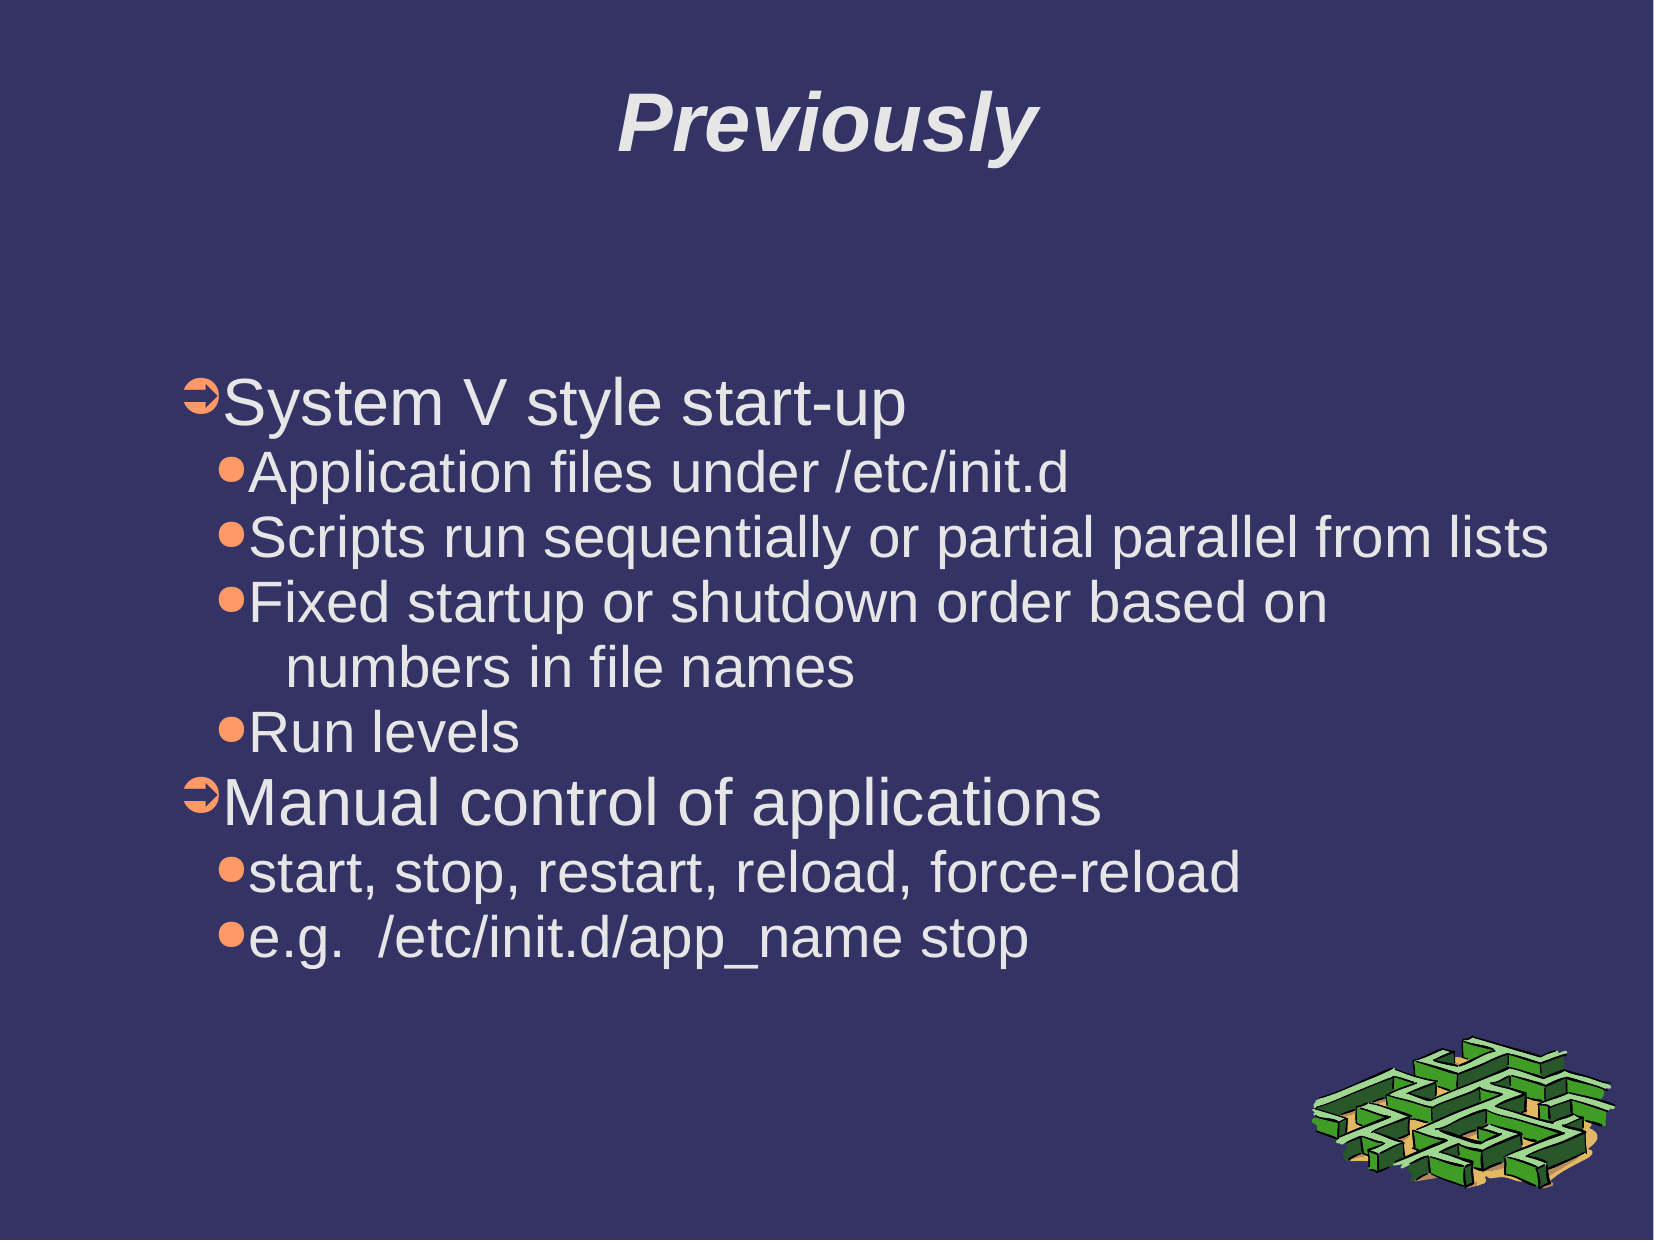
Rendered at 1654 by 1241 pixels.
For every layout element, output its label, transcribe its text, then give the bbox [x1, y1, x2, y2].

title Previously [121, 19, 1534, 227]
list System V style start-up Application files under /etc/init.d Scripts run sequentially or partial parallel from lists Fixed startup or shutdown order based on numbers in file names Run levels Manual control of applications start, stop, restart, reload, force-reload e.g. /etc/init.d/app_name stop [178, 364, 1570, 1184]
